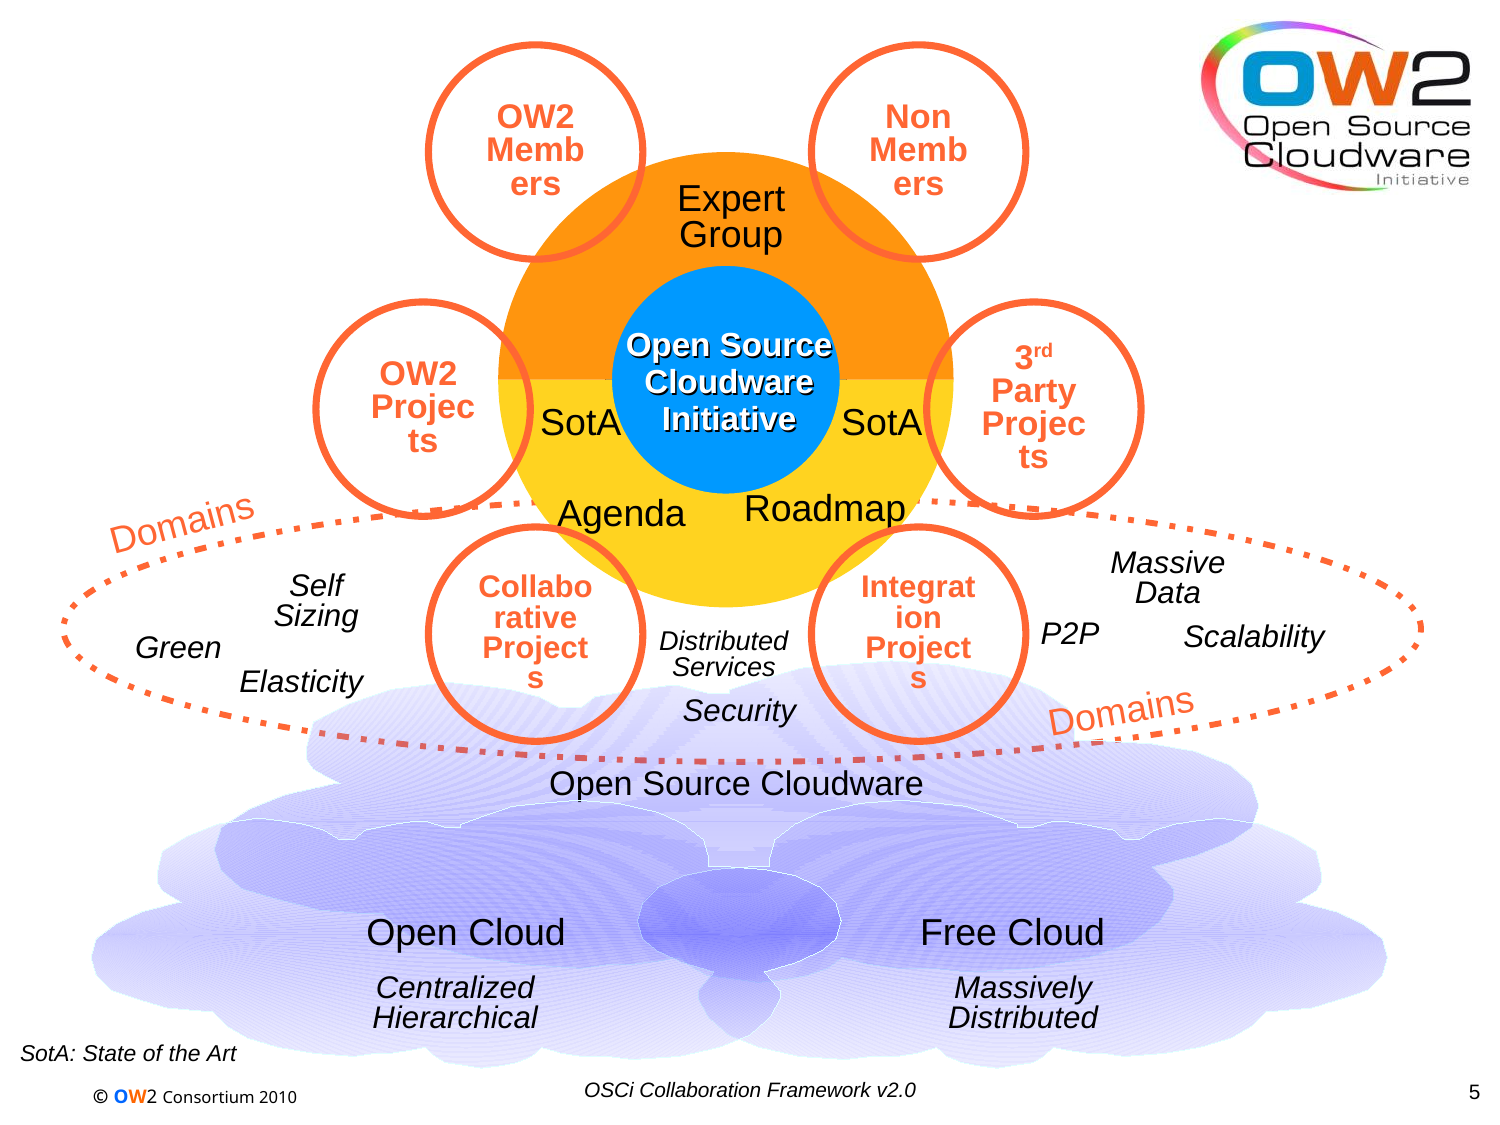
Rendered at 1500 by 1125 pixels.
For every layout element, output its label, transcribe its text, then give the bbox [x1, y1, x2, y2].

text_box Non Members [811, 44, 1026, 260]
text_box Domains [87, 460, 299, 585]
text_box Open Source Cloudware [229, 680, 1259, 867]
text_box Elasticity [203, 658, 399, 709]
text_box OW2 Members [428, 44, 643, 260]
text_box Open Cloud [91, 800, 842, 1069]
text_box Centralized Hierarchical [348, 964, 563, 1045]
text_box Massively Distributed [916, 964, 1131, 1045]
text_box Green [80, 625, 277, 675]
text_box Security [641, 687, 838, 737]
text_box Distributed Services [626, 617, 822, 695]
text_box [502, 201, 951, 395]
text_box [515, 448, 939, 484]
text_box OW2 Projects [315, 301, 531, 517]
text_box Self Sizing [218, 562, 414, 643]
text_box Massive Data [1070, 540, 1266, 620]
text_box Integration Projects [812, 526, 1026, 742]
text_box 3rd Party Projects [926, 301, 1142, 517]
text_box SotA [522, 395, 675, 453]
text_box [600, 539, 867, 608]
text_box Free Cloud [740, 800, 1388, 1069]
text_box Agenda [492, 484, 751, 547]
text_box Open Source Cloudware Initiative [608, 317, 850, 448]
text_box SotA [788, 395, 935, 453]
text_box Collaborative Projects [428, 526, 642, 742]
text_box [642, 152, 813, 171]
text_box Expert Group [632, 171, 831, 266]
text_box Domains [1027, 657, 1237, 766]
text_box Scalability [1140, 613, 1369, 664]
text_box P2P [1023, 610, 1168, 661]
text_box SotA: State of the Art [5, 1034, 381, 1075]
picture [1199, 19, 1472, 195]
text_box Roadmap [717, 481, 933, 539]
